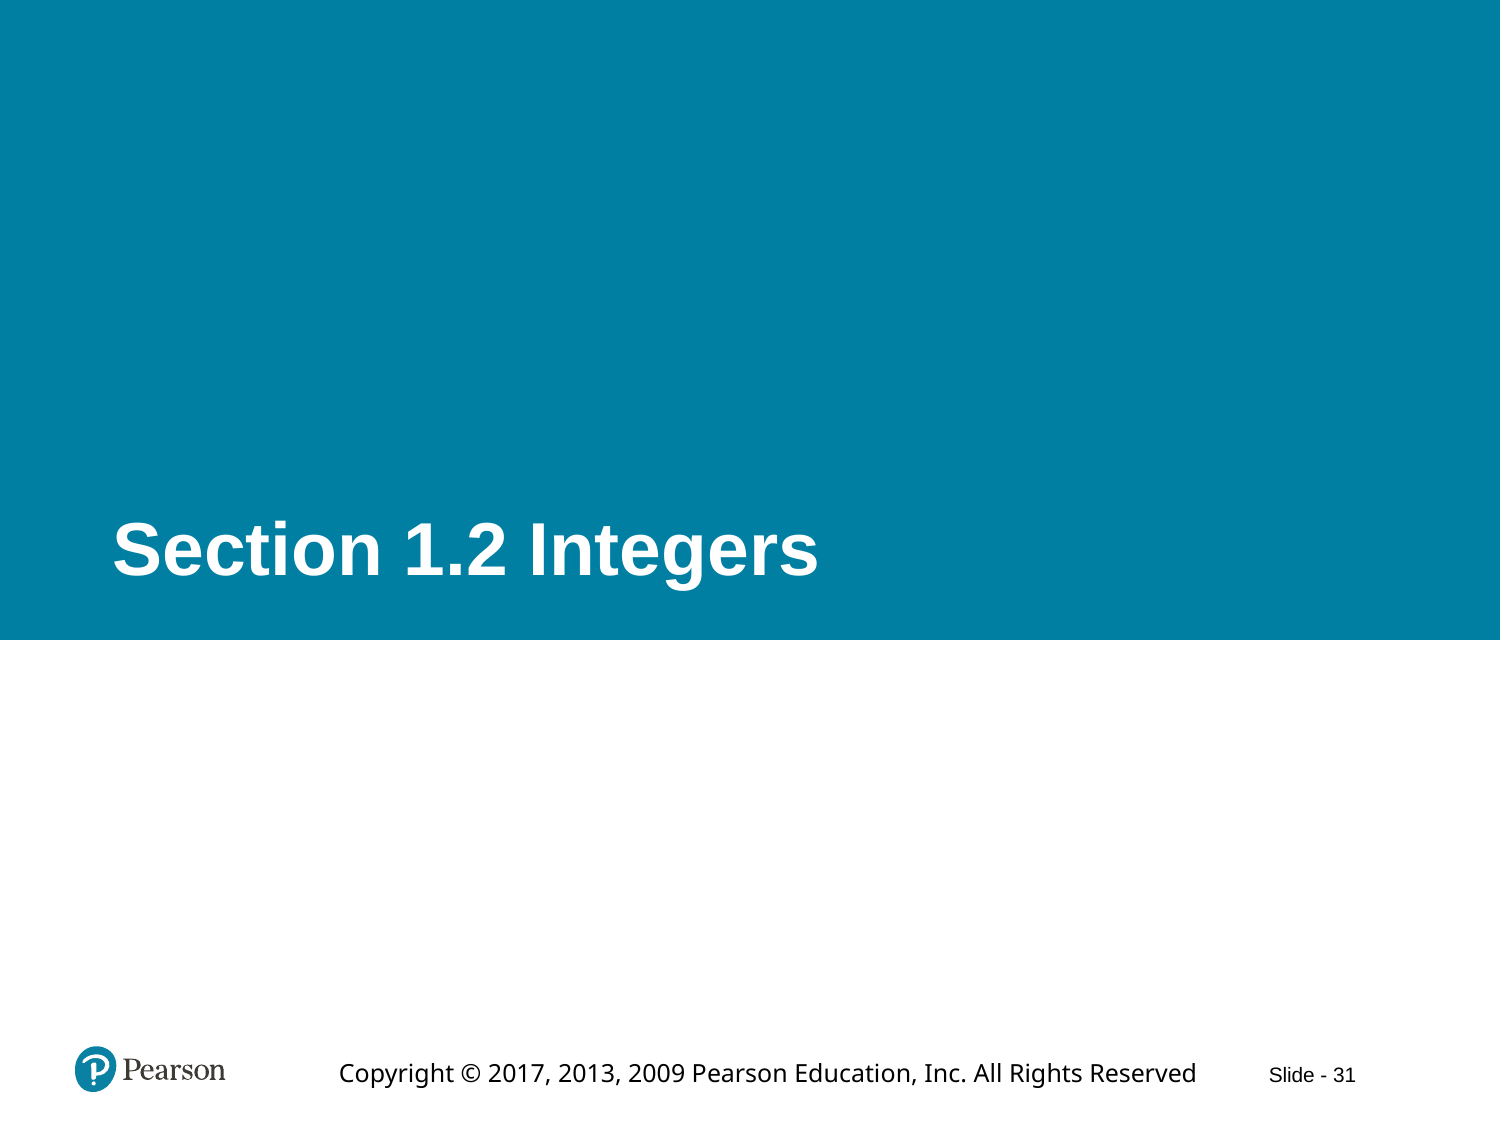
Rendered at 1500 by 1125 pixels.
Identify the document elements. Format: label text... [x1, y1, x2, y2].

title Section 1.2 Integers [112, 125, 1388, 591]
